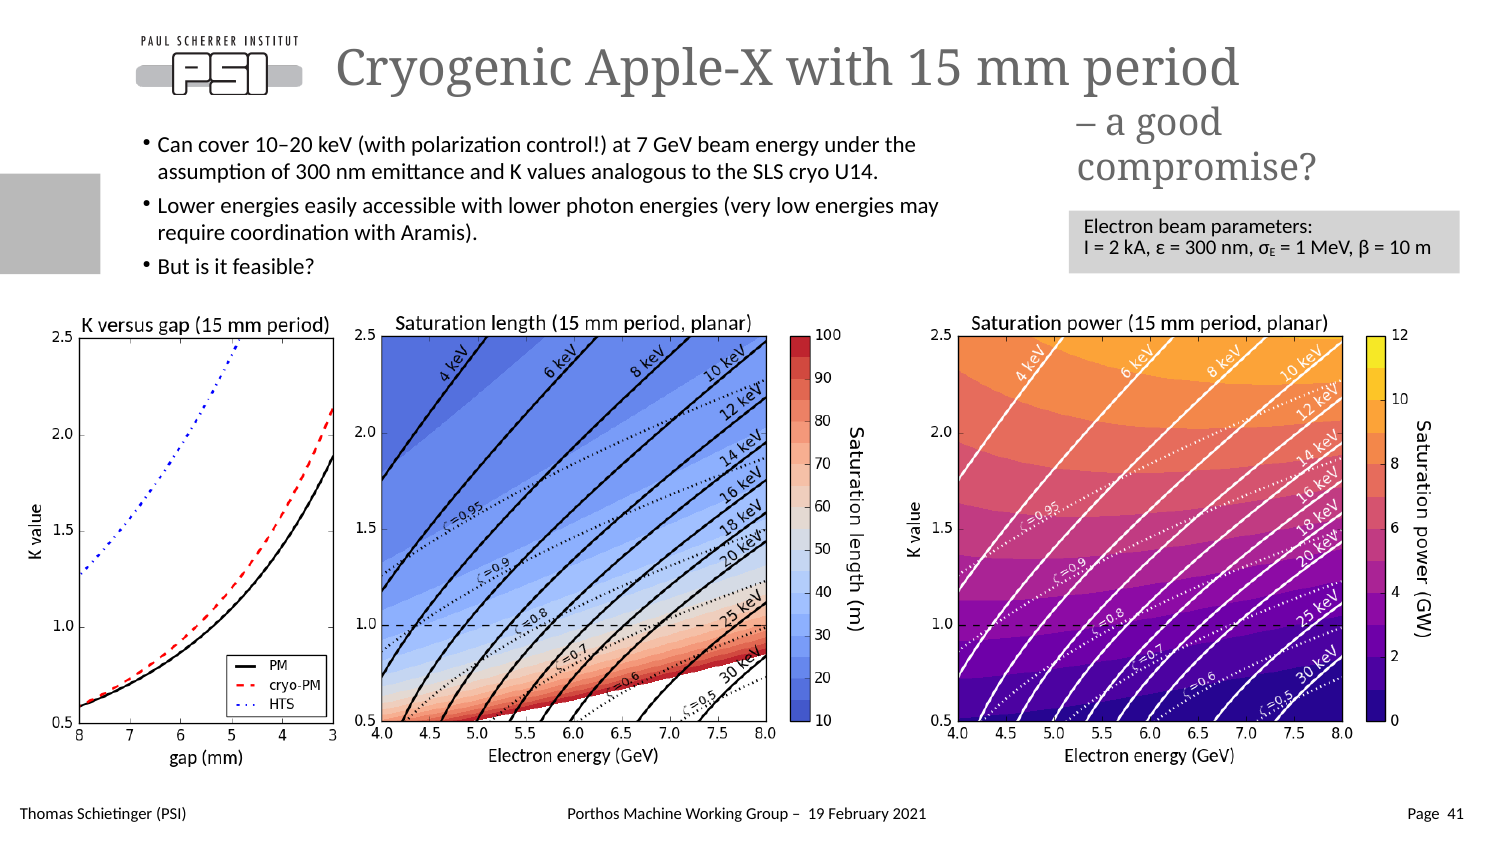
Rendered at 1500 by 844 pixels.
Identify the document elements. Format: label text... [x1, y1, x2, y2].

list Can cover 10–20 keV (with polarization control!) at 7 GeV beam energy under the assumption of 300 nm emittance and K values analogous to the SLS cryo U14. Lower energies easily accessible with lower photon energies (very low energies may require coordination with Aramis). But is it feasible? [135, 129, 1002, 289]
picture [10, 284, 1486, 800]
text_box Electron beam parameters: I = 2 kA, ε = 300 nm, σE = 1 MeV, β = 10 m [1068, 210, 1460, 274]
title – a good compromise? [1076, 98, 1470, 146]
title Cryogenic Apple-X with 15 mm period [334, 35, 1313, 98]
